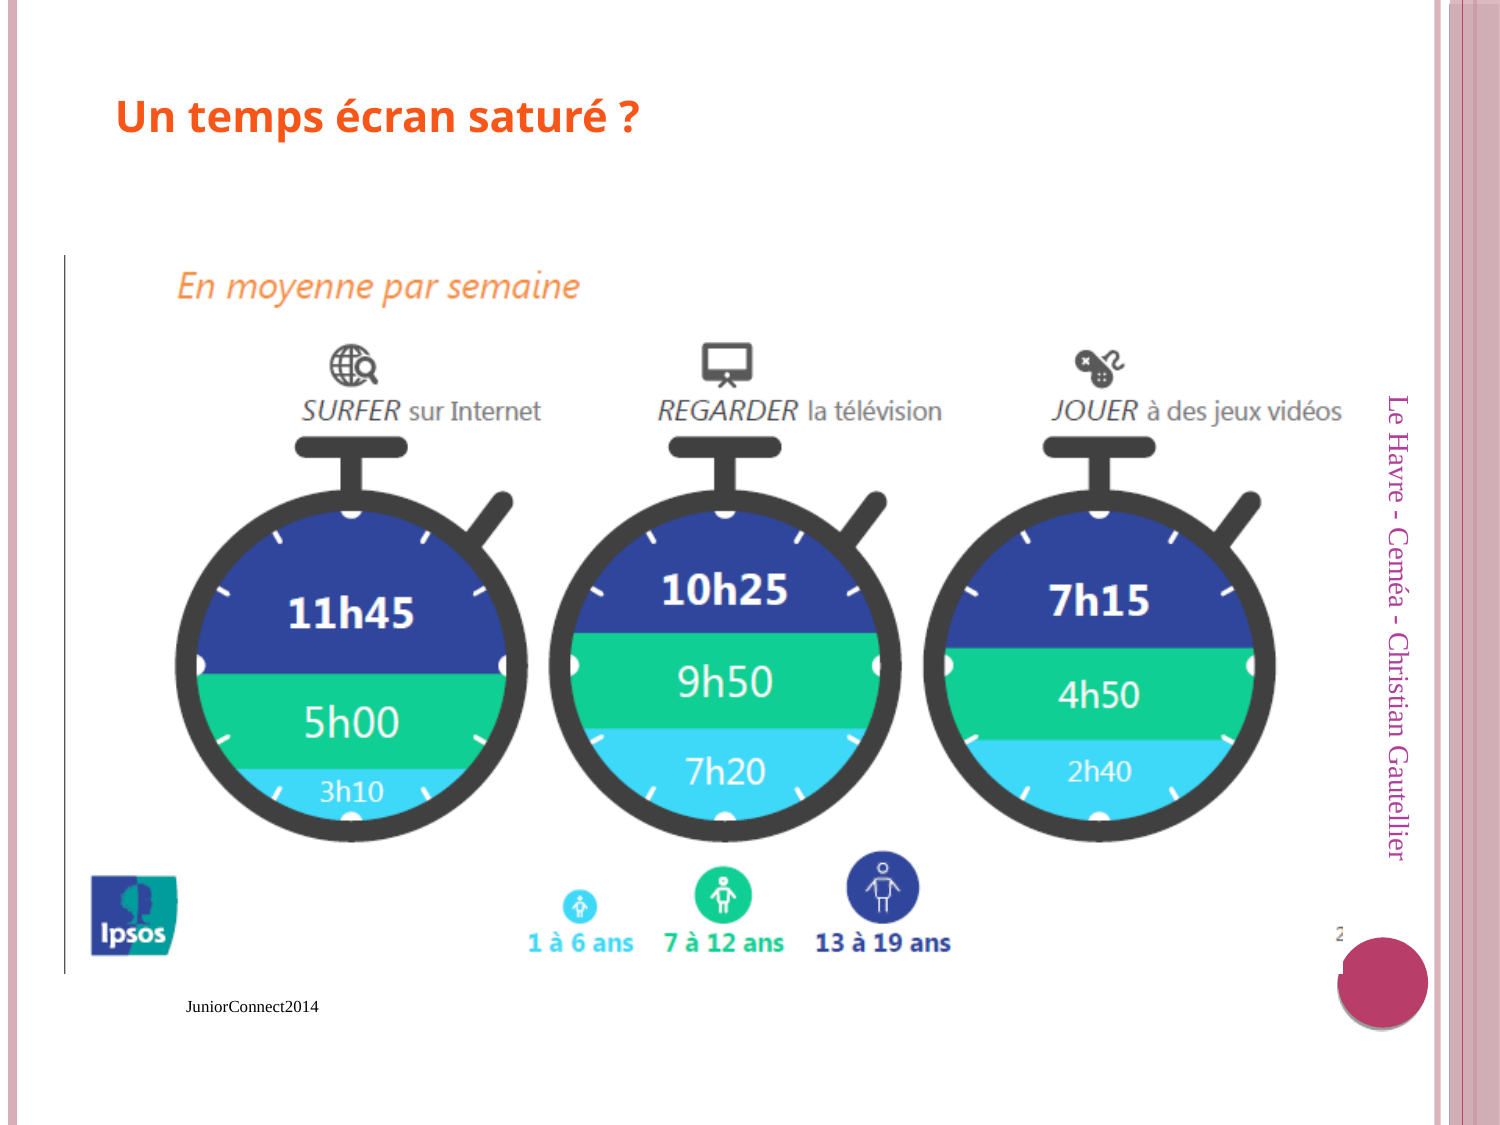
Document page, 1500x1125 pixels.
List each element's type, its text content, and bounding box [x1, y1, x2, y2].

text_box JuniorConnect2014 [171, 975, 621, 1026]
picture [64, 255, 1343, 975]
title Un temps écran saturé ? [100, 42, 1326, 231]
footer Le Havre - Ceméa - Christian Gautellier [1379, 380, 1440, 906]
